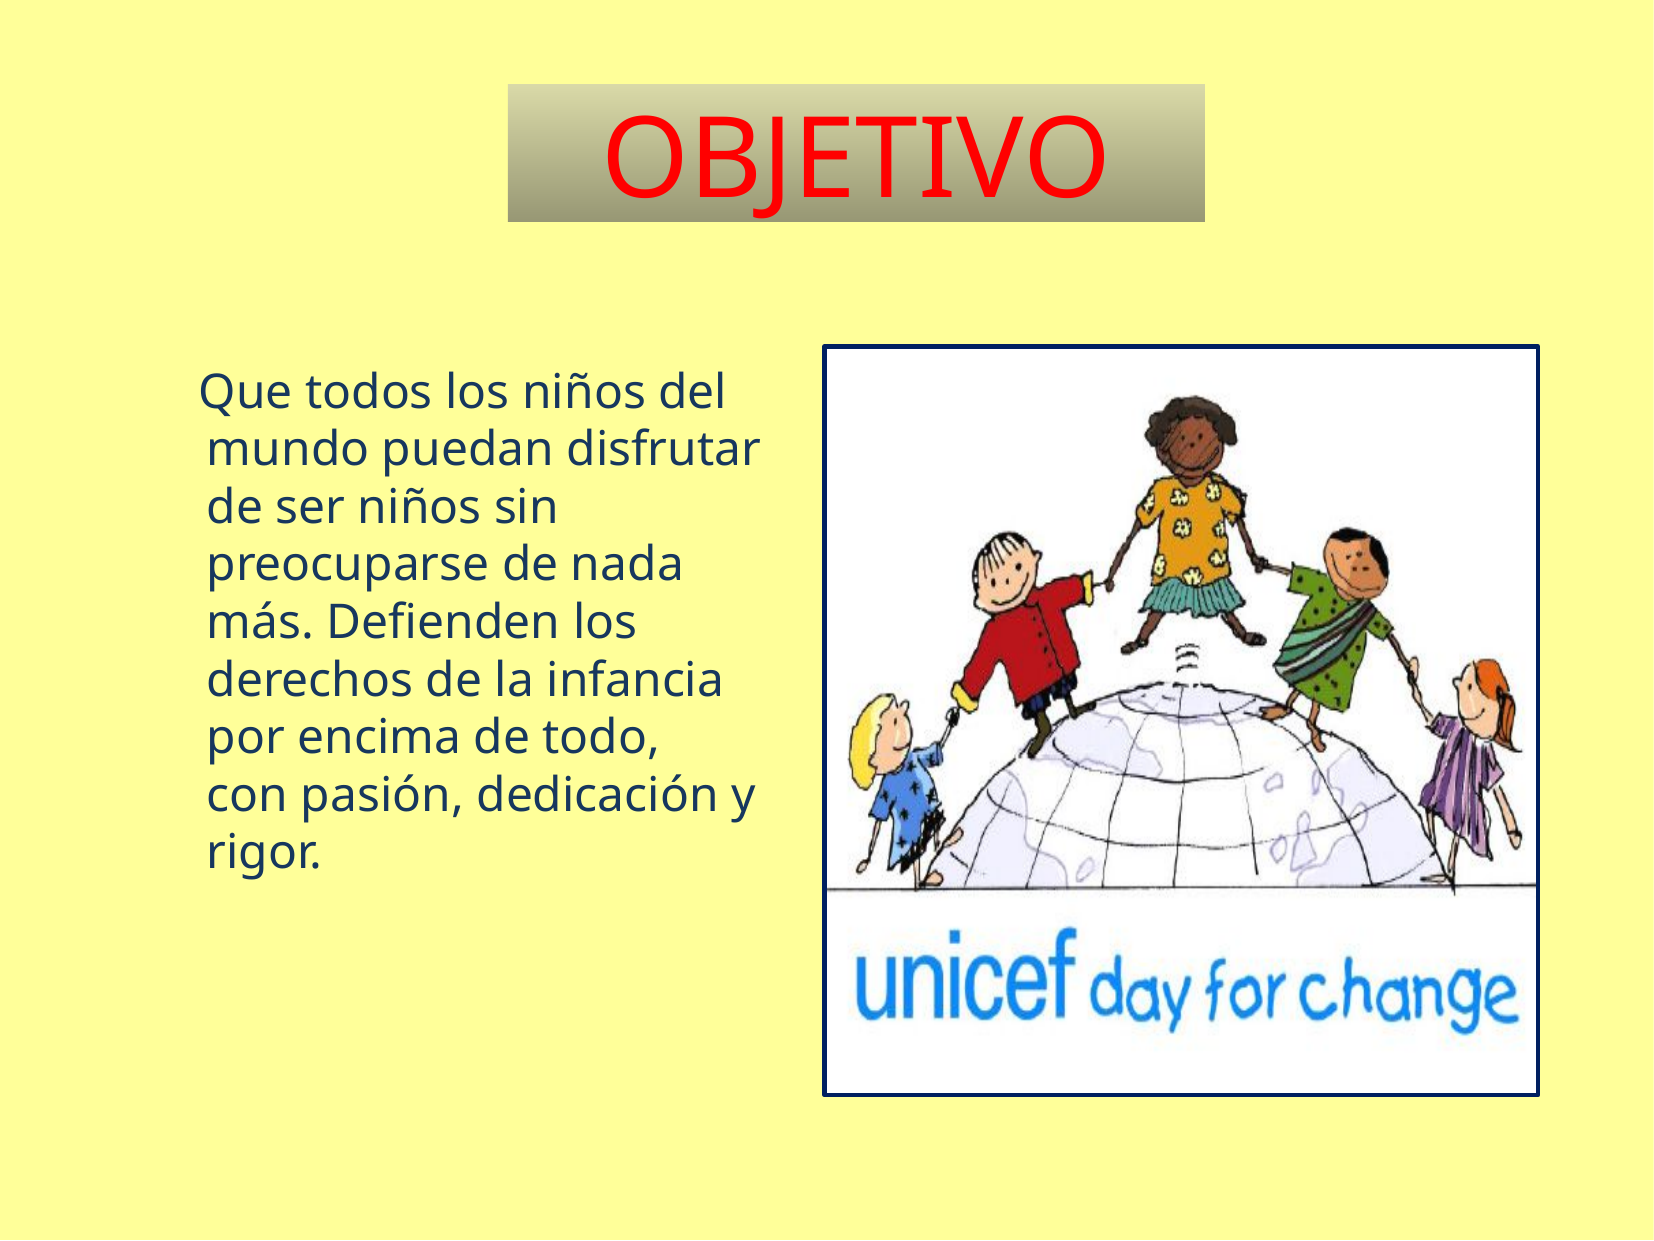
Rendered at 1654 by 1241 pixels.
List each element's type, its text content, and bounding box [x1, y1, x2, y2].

list Que todos los niños del mundo puedan disfrutar de ser niños sin preocuparse de nada más. Defienden los derechos de la infancia por encima de todo, con pasión, dedicación y rigor. [70, 360, 768, 928]
title OBJETIVO [507, 84, 1205, 222]
picture [826, 348, 1536, 1093]
